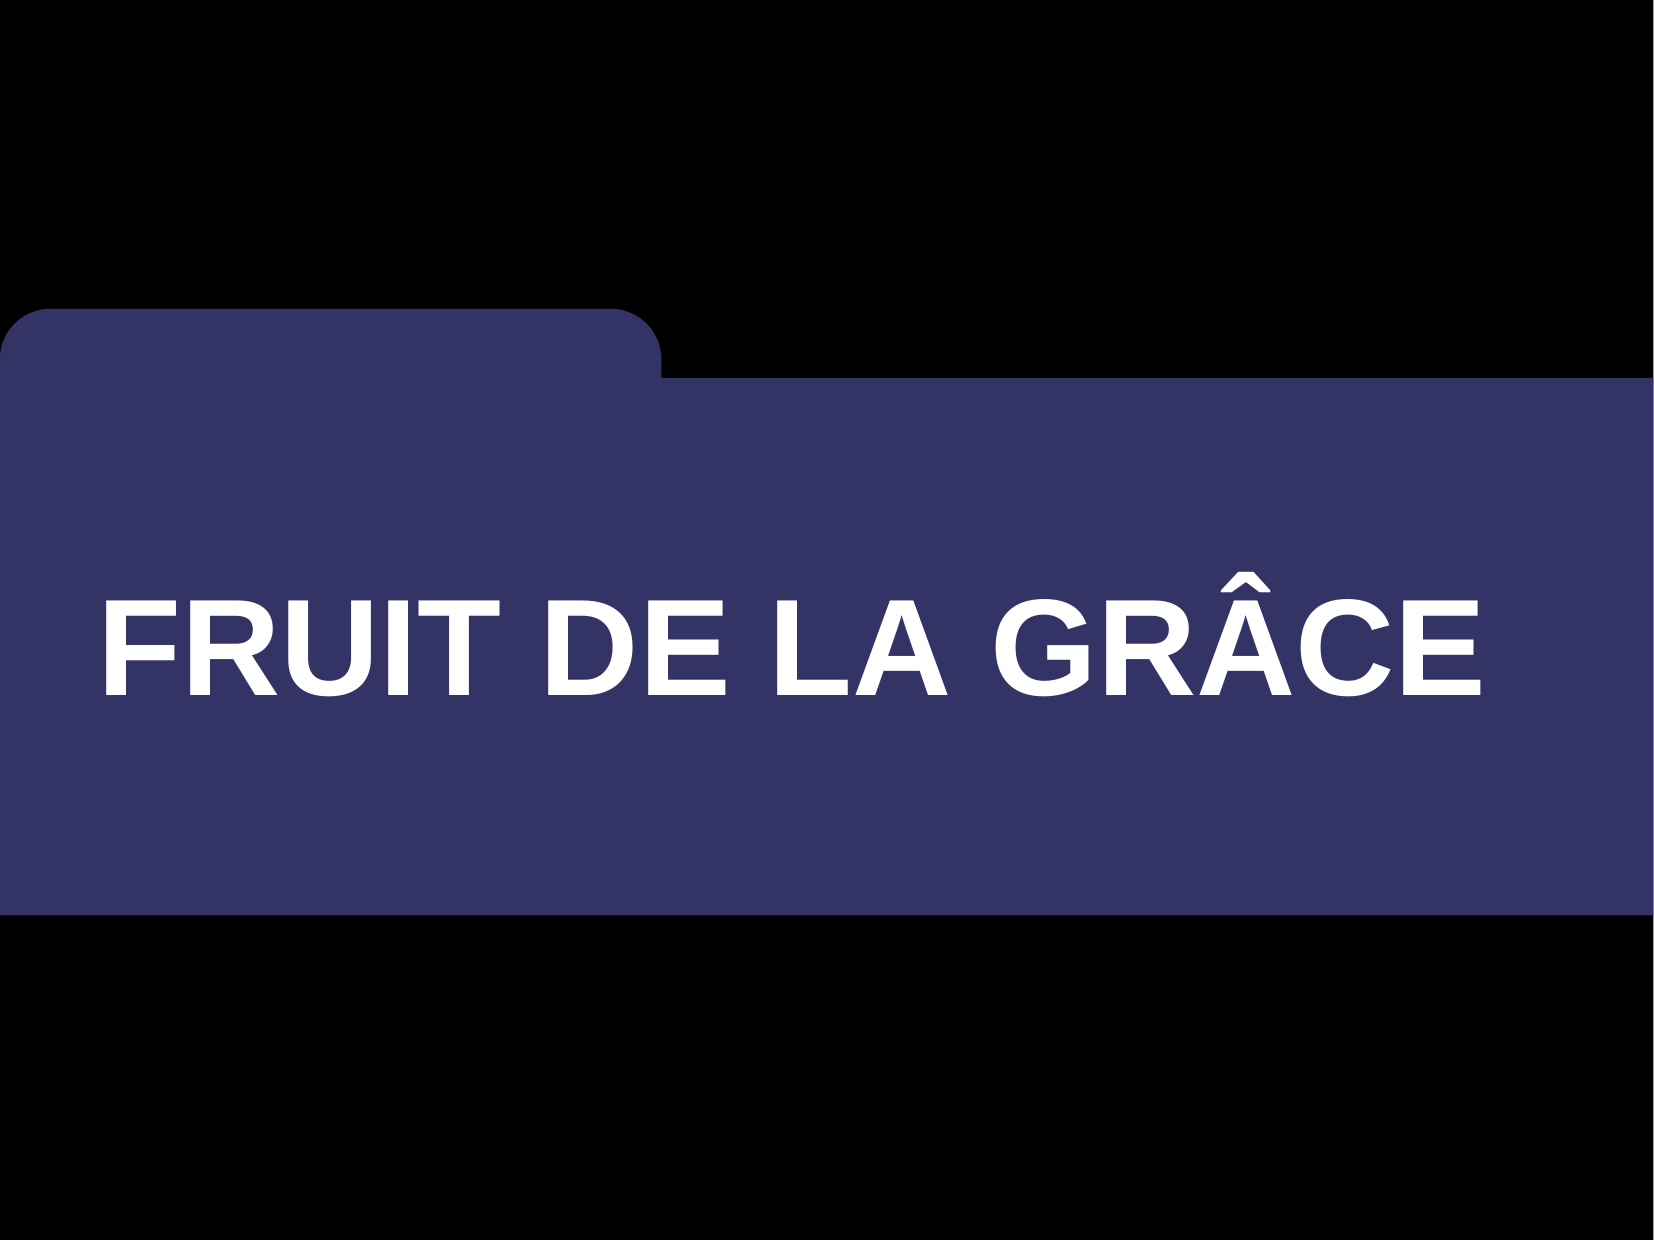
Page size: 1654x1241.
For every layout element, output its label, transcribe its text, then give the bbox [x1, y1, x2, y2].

text_box FRUIT DE LA GRÂCE [82, 584, 1607, 730]
text_box [0, 308, 1654, 916]
